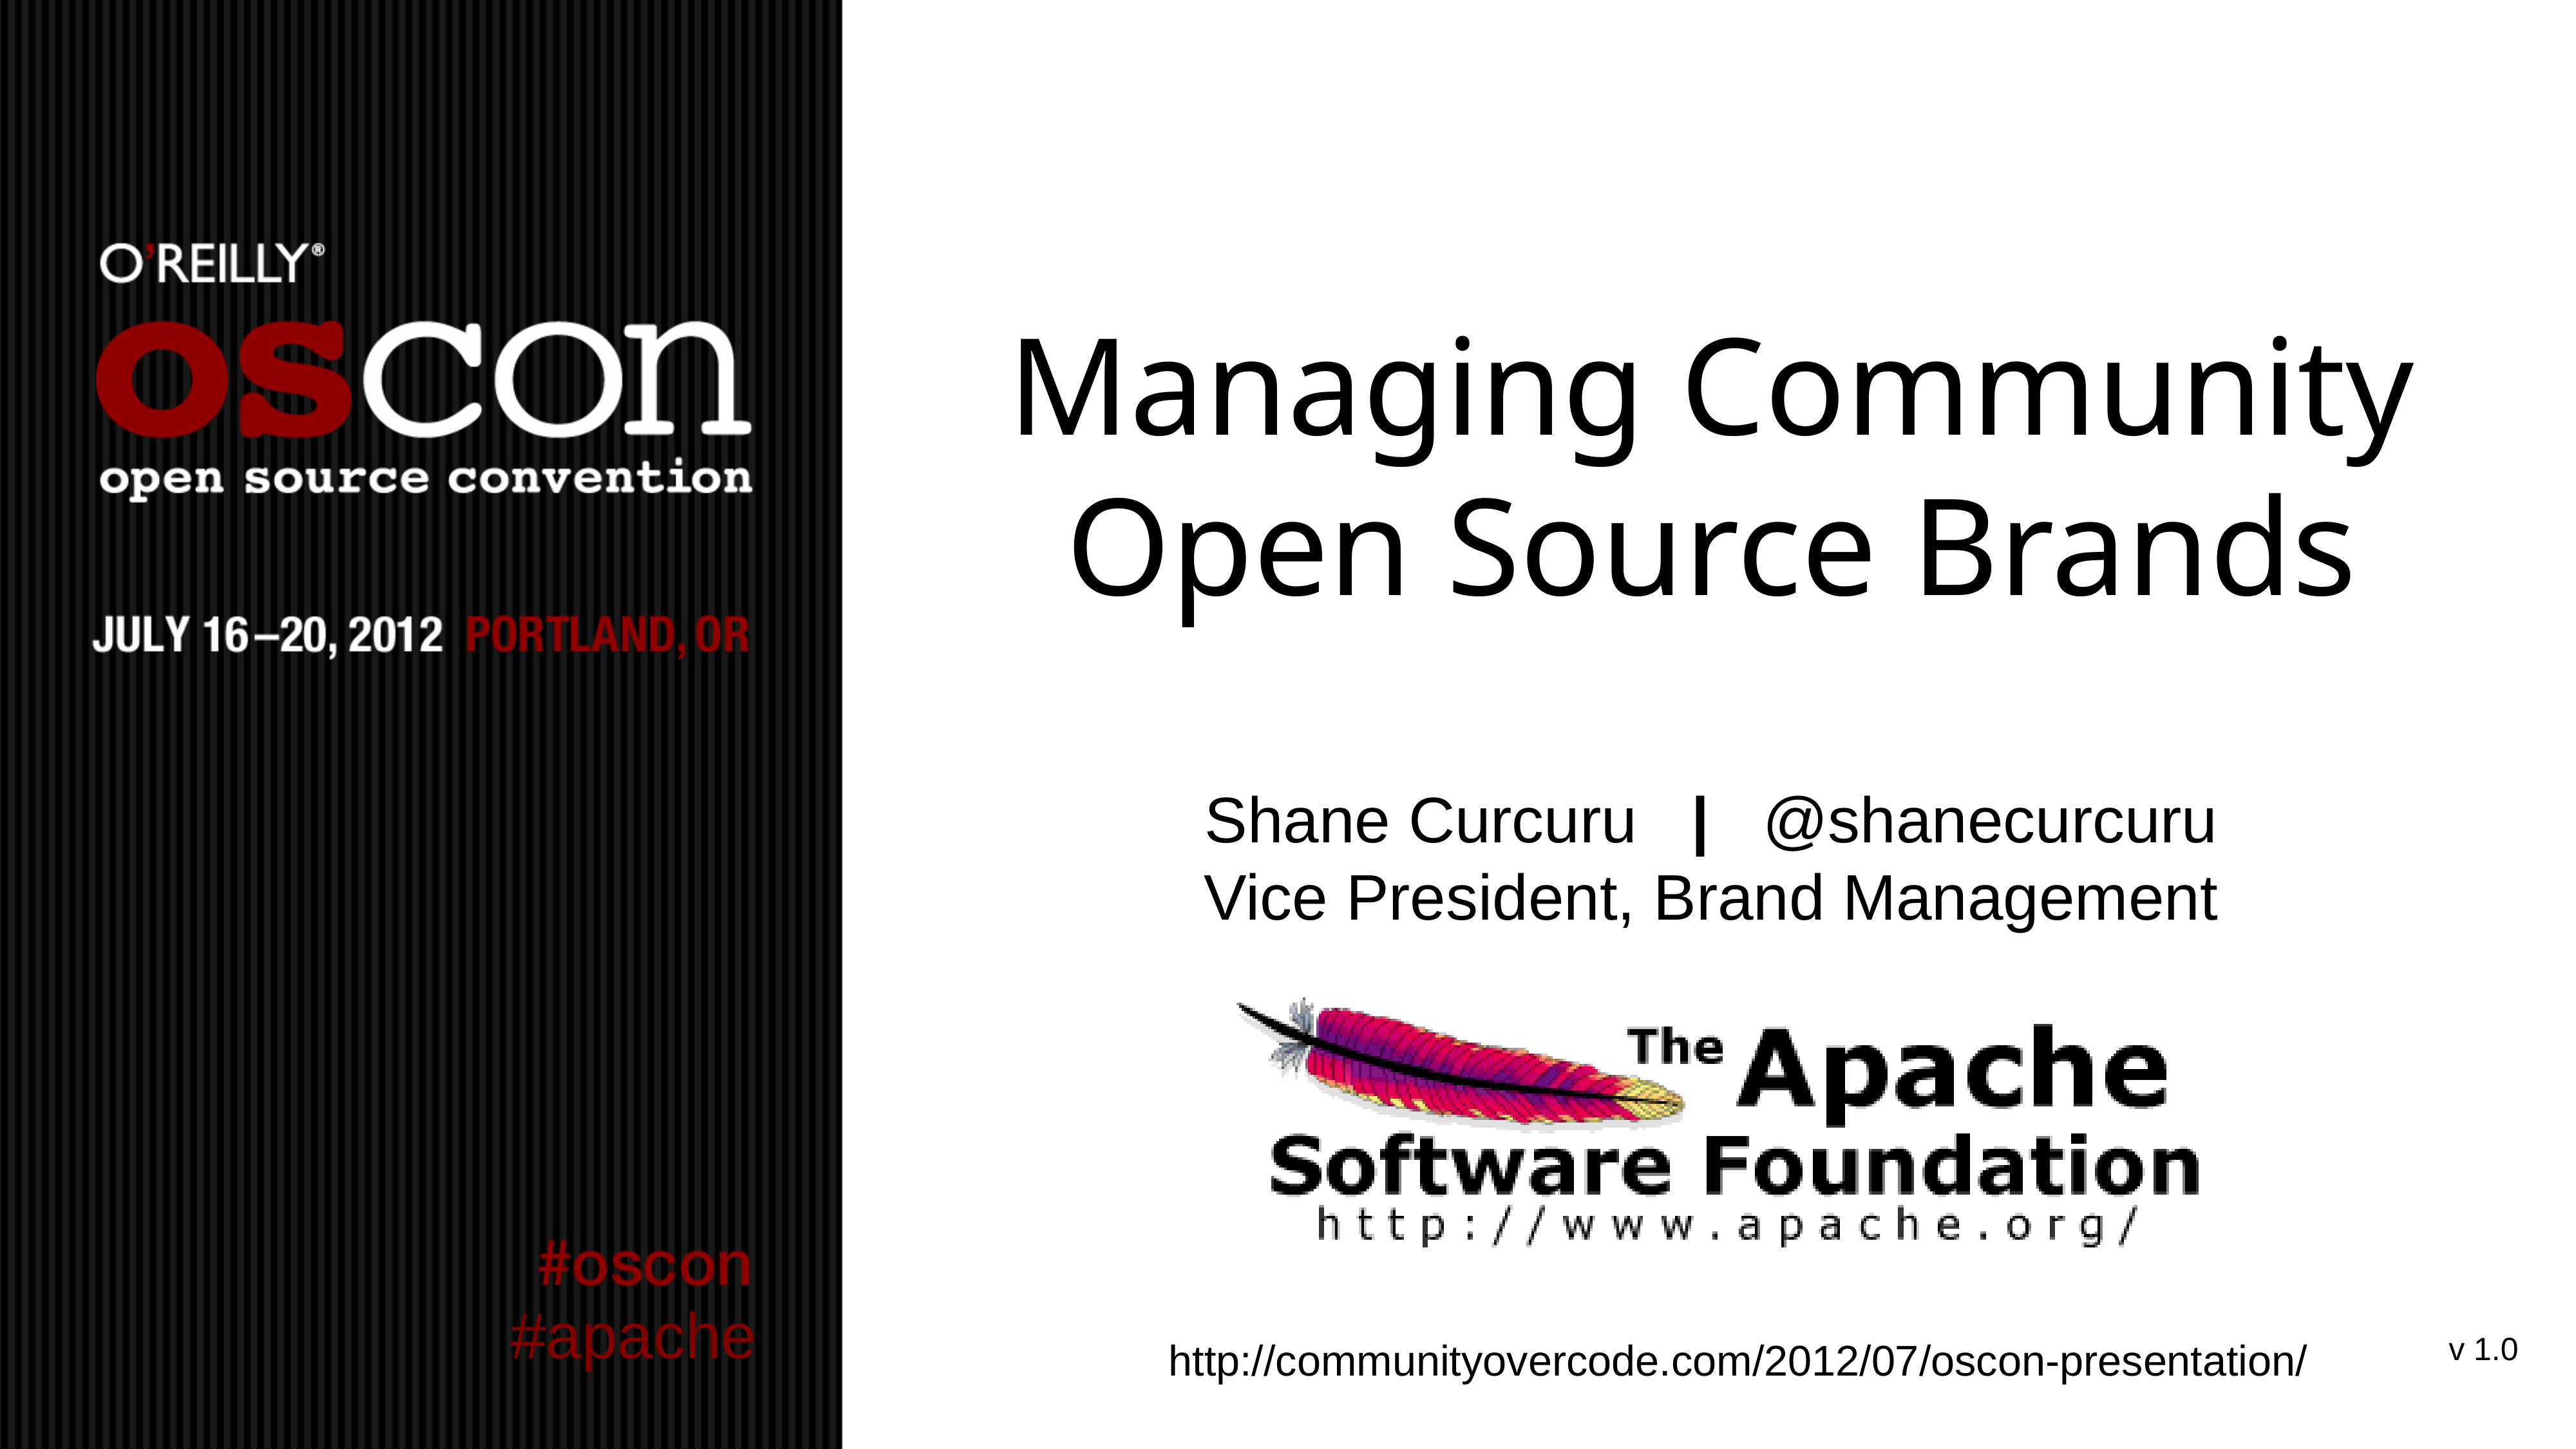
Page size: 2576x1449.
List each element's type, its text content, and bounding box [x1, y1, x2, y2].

picture [0, 0, 2576, 1449]
text_box http://communityovercode.com/2012/07/oscon-presentation/ [1159, 1328, 2343, 1390]
picture [1208, 990, 2236, 1256]
title Managing Community Open Source Brands [902, 0, 2521, 629]
text_box v 1.0 [2439, 1323, 2536, 1377]
list Shane Curcuru | @shanecurcuru Vice President, Brand Management [902, 773, 2521, 1449]
text_box #apache [483, 1289, 797, 1377]
